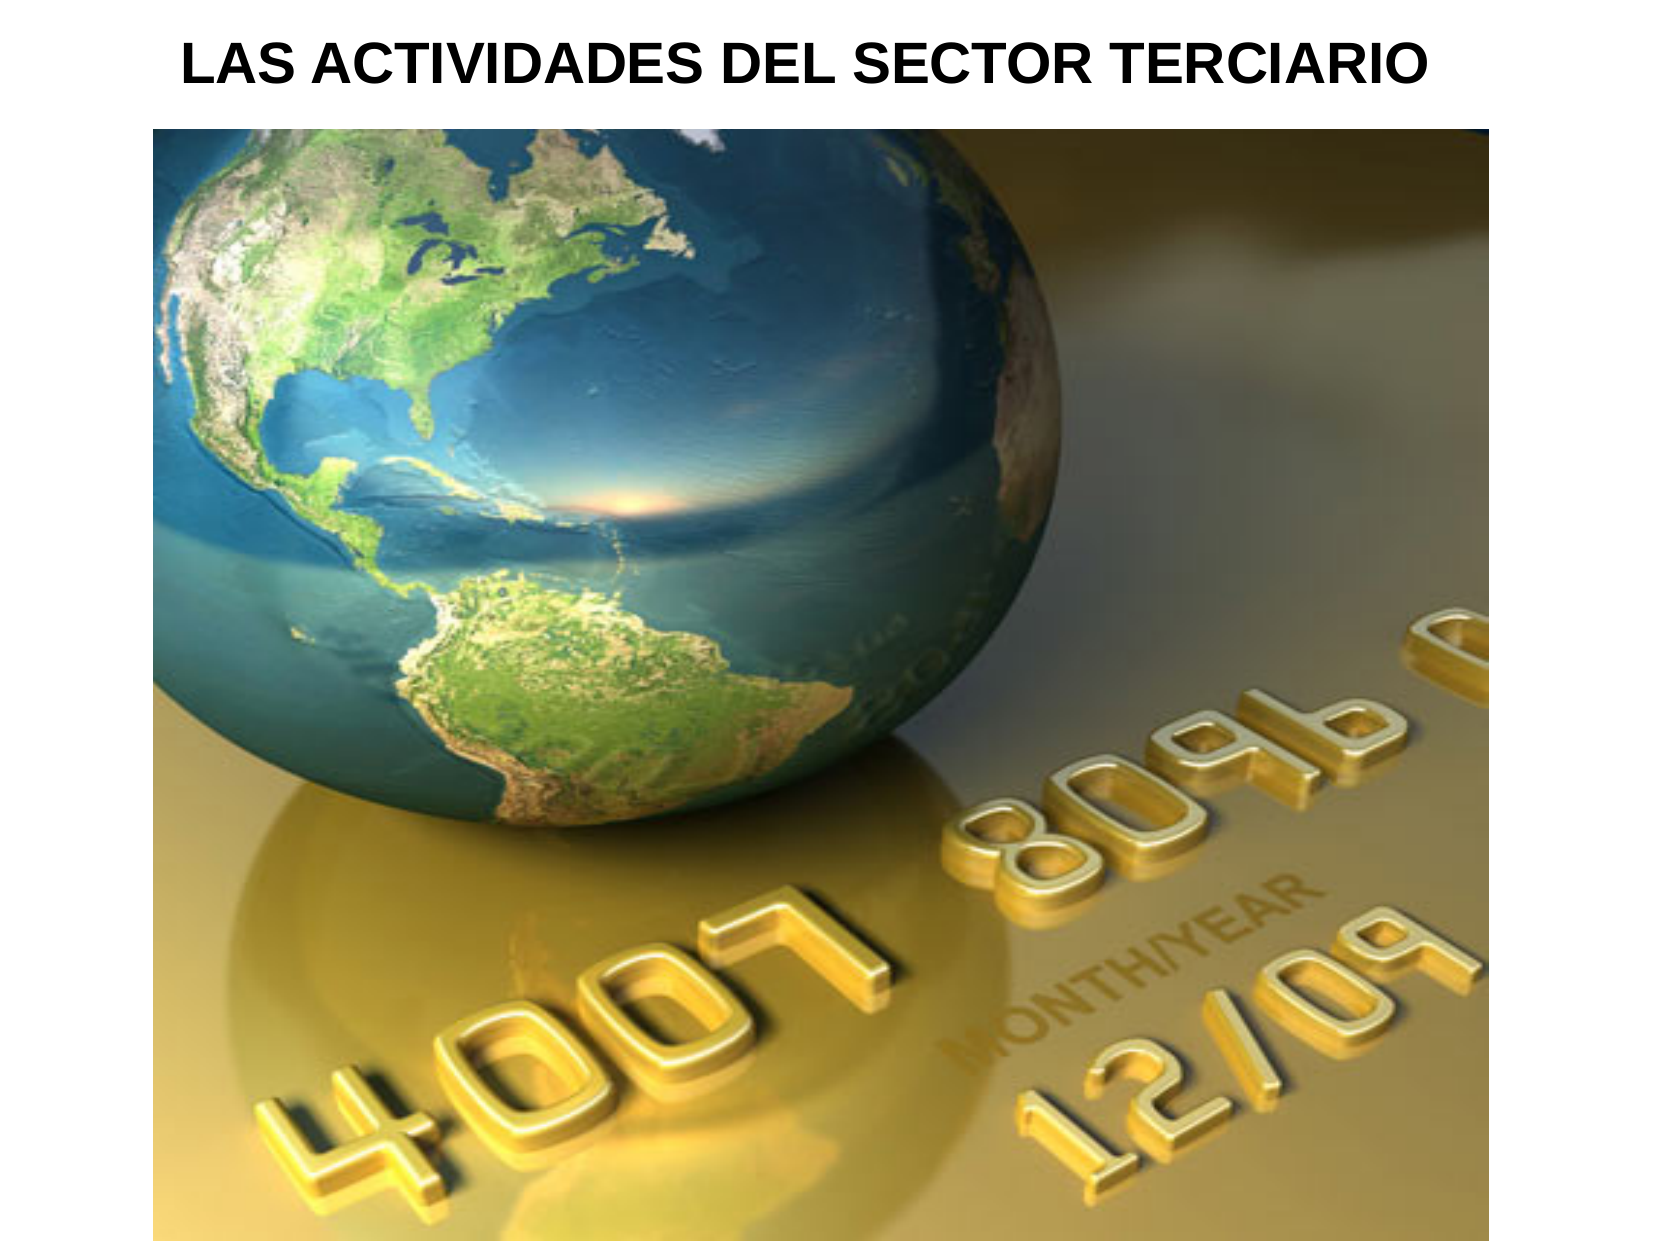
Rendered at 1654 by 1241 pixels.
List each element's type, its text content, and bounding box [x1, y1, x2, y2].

text_box LAS ACTIVIDADES DEL SECTOR TERCIARIO [165, 23, 1445, 104]
picture [153, 129, 1489, 1241]
